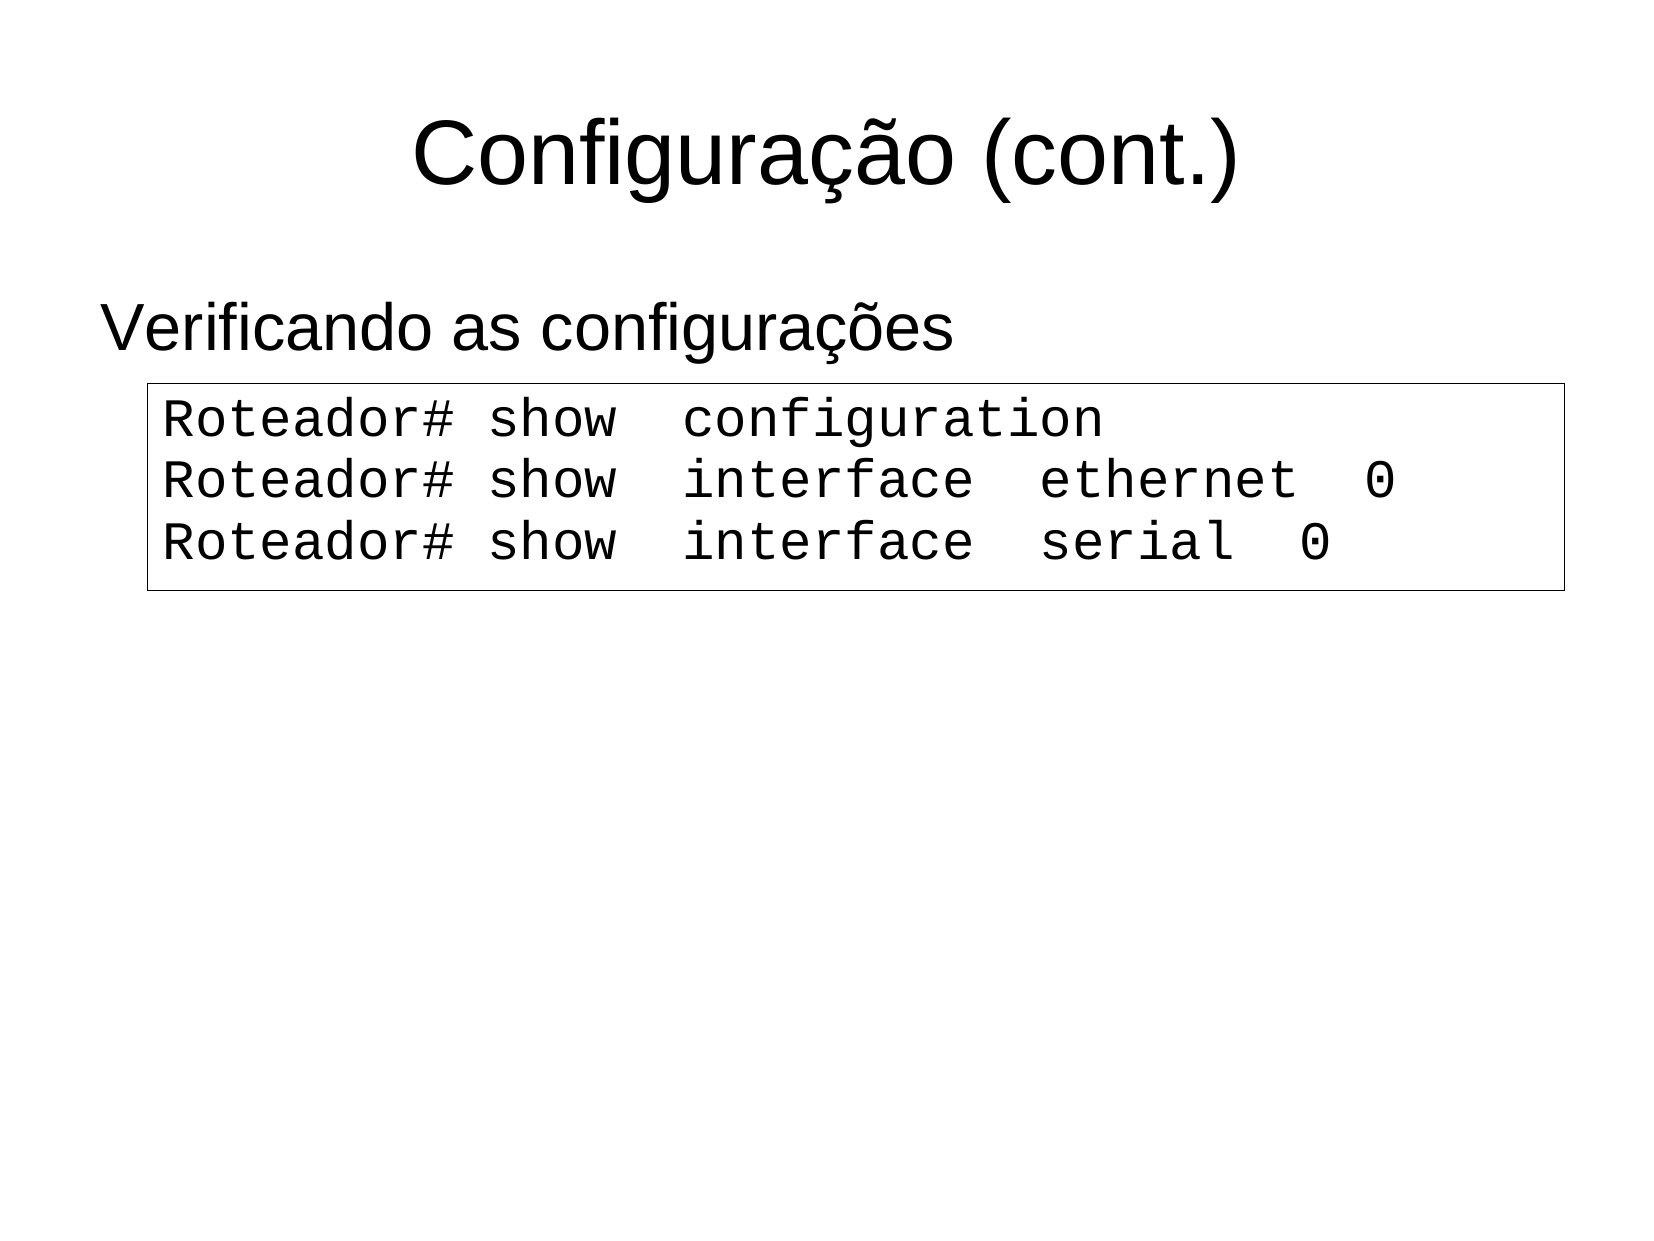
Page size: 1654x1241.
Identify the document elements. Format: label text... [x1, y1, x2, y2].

title Configuração (cont.) [82, 49, 1571, 257]
list Verificando as configurações [82, 290, 1571, 414]
text_box Roteador# show configuration Roteador# show interface ethernet 0 Roteador# show interface serial 0 [147, 383, 1565, 591]
